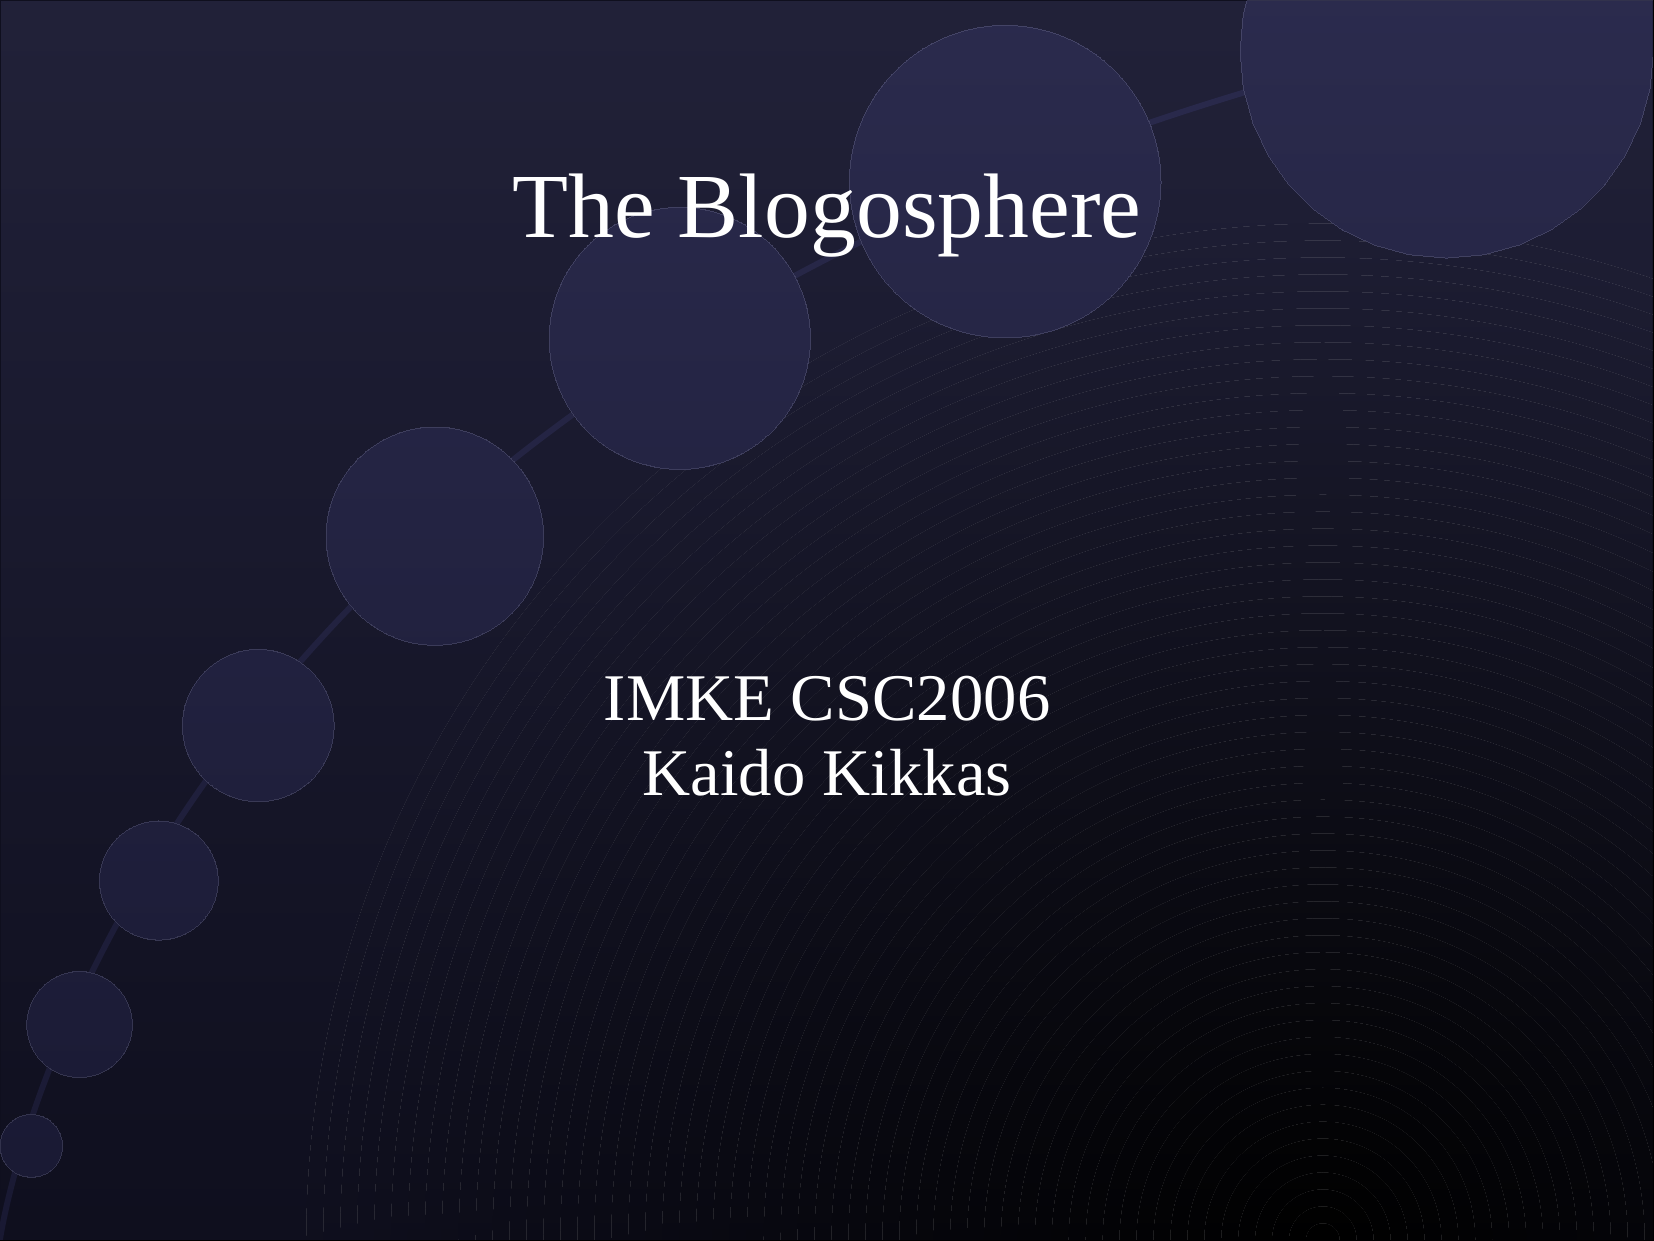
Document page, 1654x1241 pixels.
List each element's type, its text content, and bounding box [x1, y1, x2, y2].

subtitle IMKE CSC2006 Kaido Kikkas [121, 344, 1534, 1127]
title The Blogosphere [121, 102, 1534, 311]
